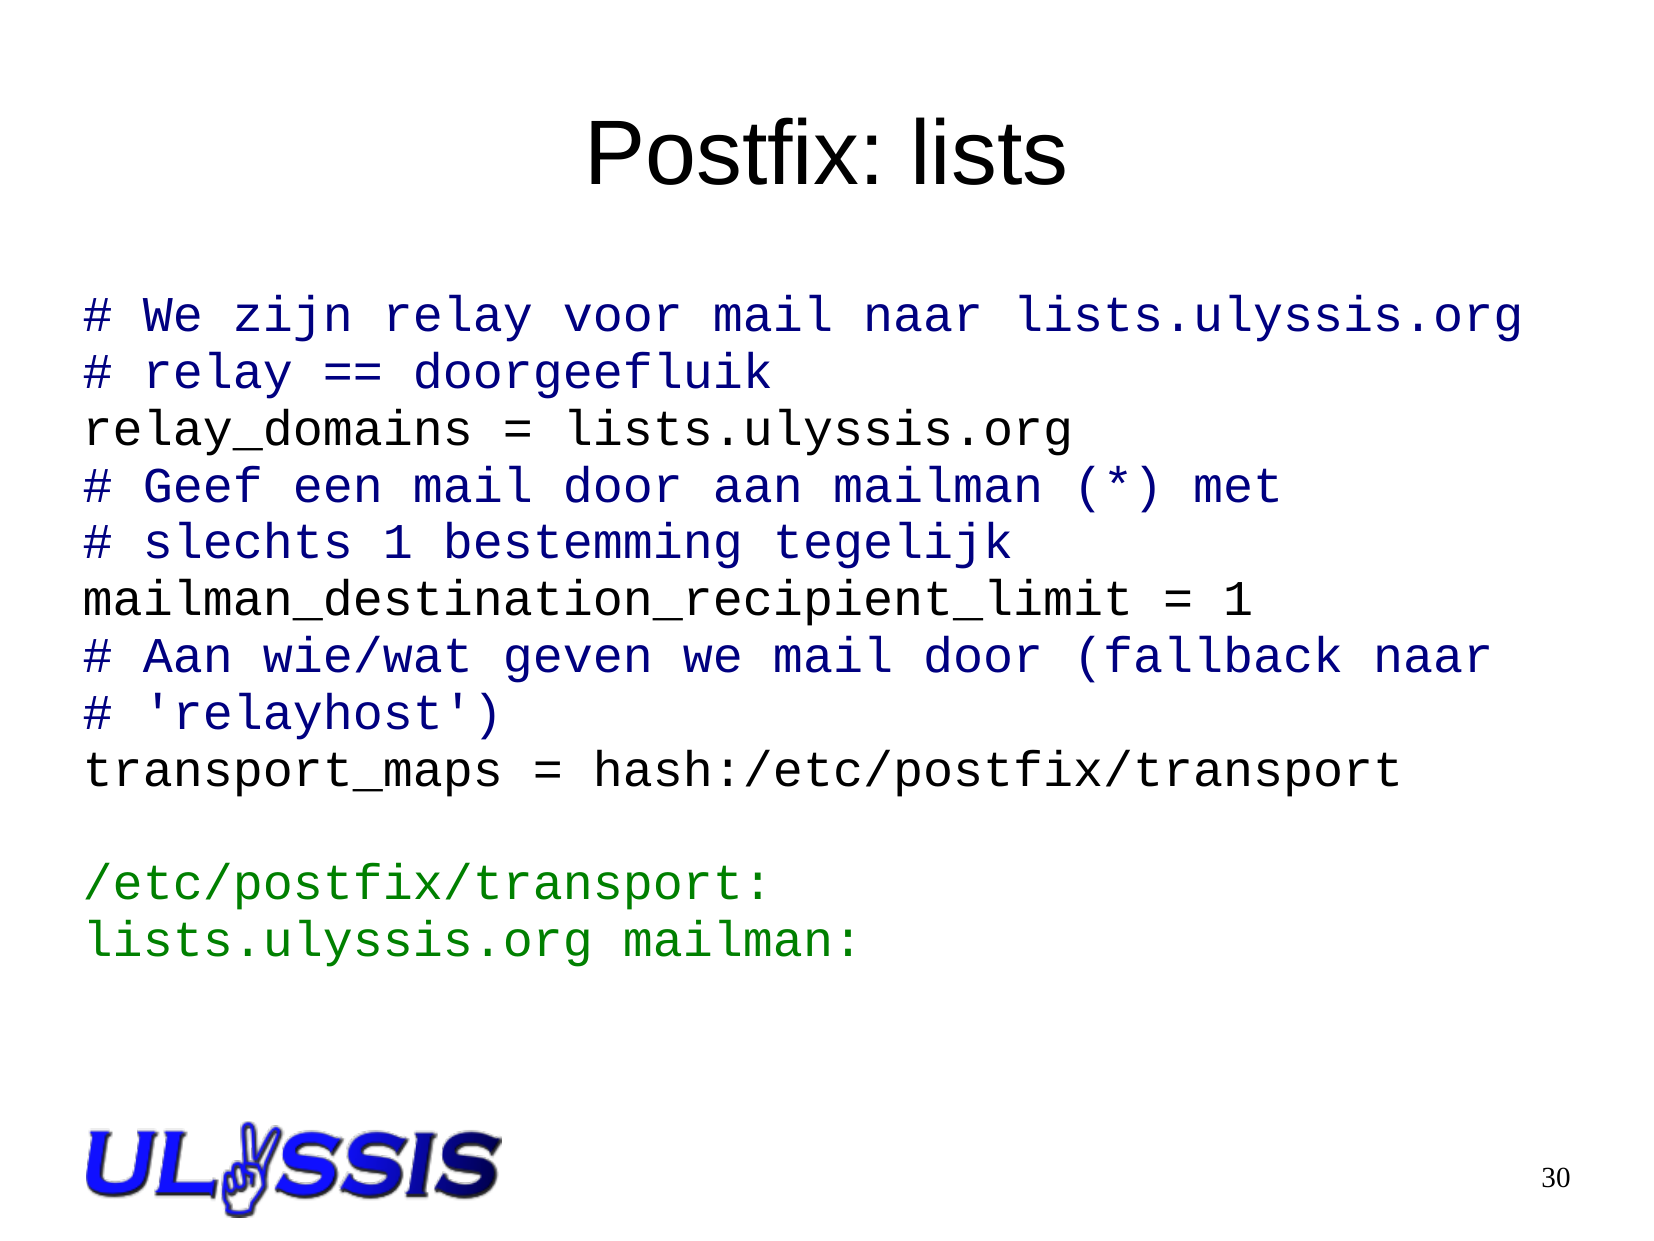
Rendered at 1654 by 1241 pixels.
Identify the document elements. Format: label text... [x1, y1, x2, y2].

list # We zijn relay voor mail naar lists.ulyssis.org # relay == doorgeefluik relay_domains = lists.ulyssis.org # Geef een mail door aan mailman (*) met # slechts 1 bestemming tegelijk mailman_destination_recipient_limit = 1 # Aan wie/wat geven we mail door (fallback naar # 'relayhost') transport_maps = hash:/etc/postfix/transport /etc/postfix/transport: lists.ulyssis.org mailman: [82, 290, 1571, 1094]
title Postfix: lists [82, 56, 1571, 250]
picture [86, 1121, 502, 1218]
